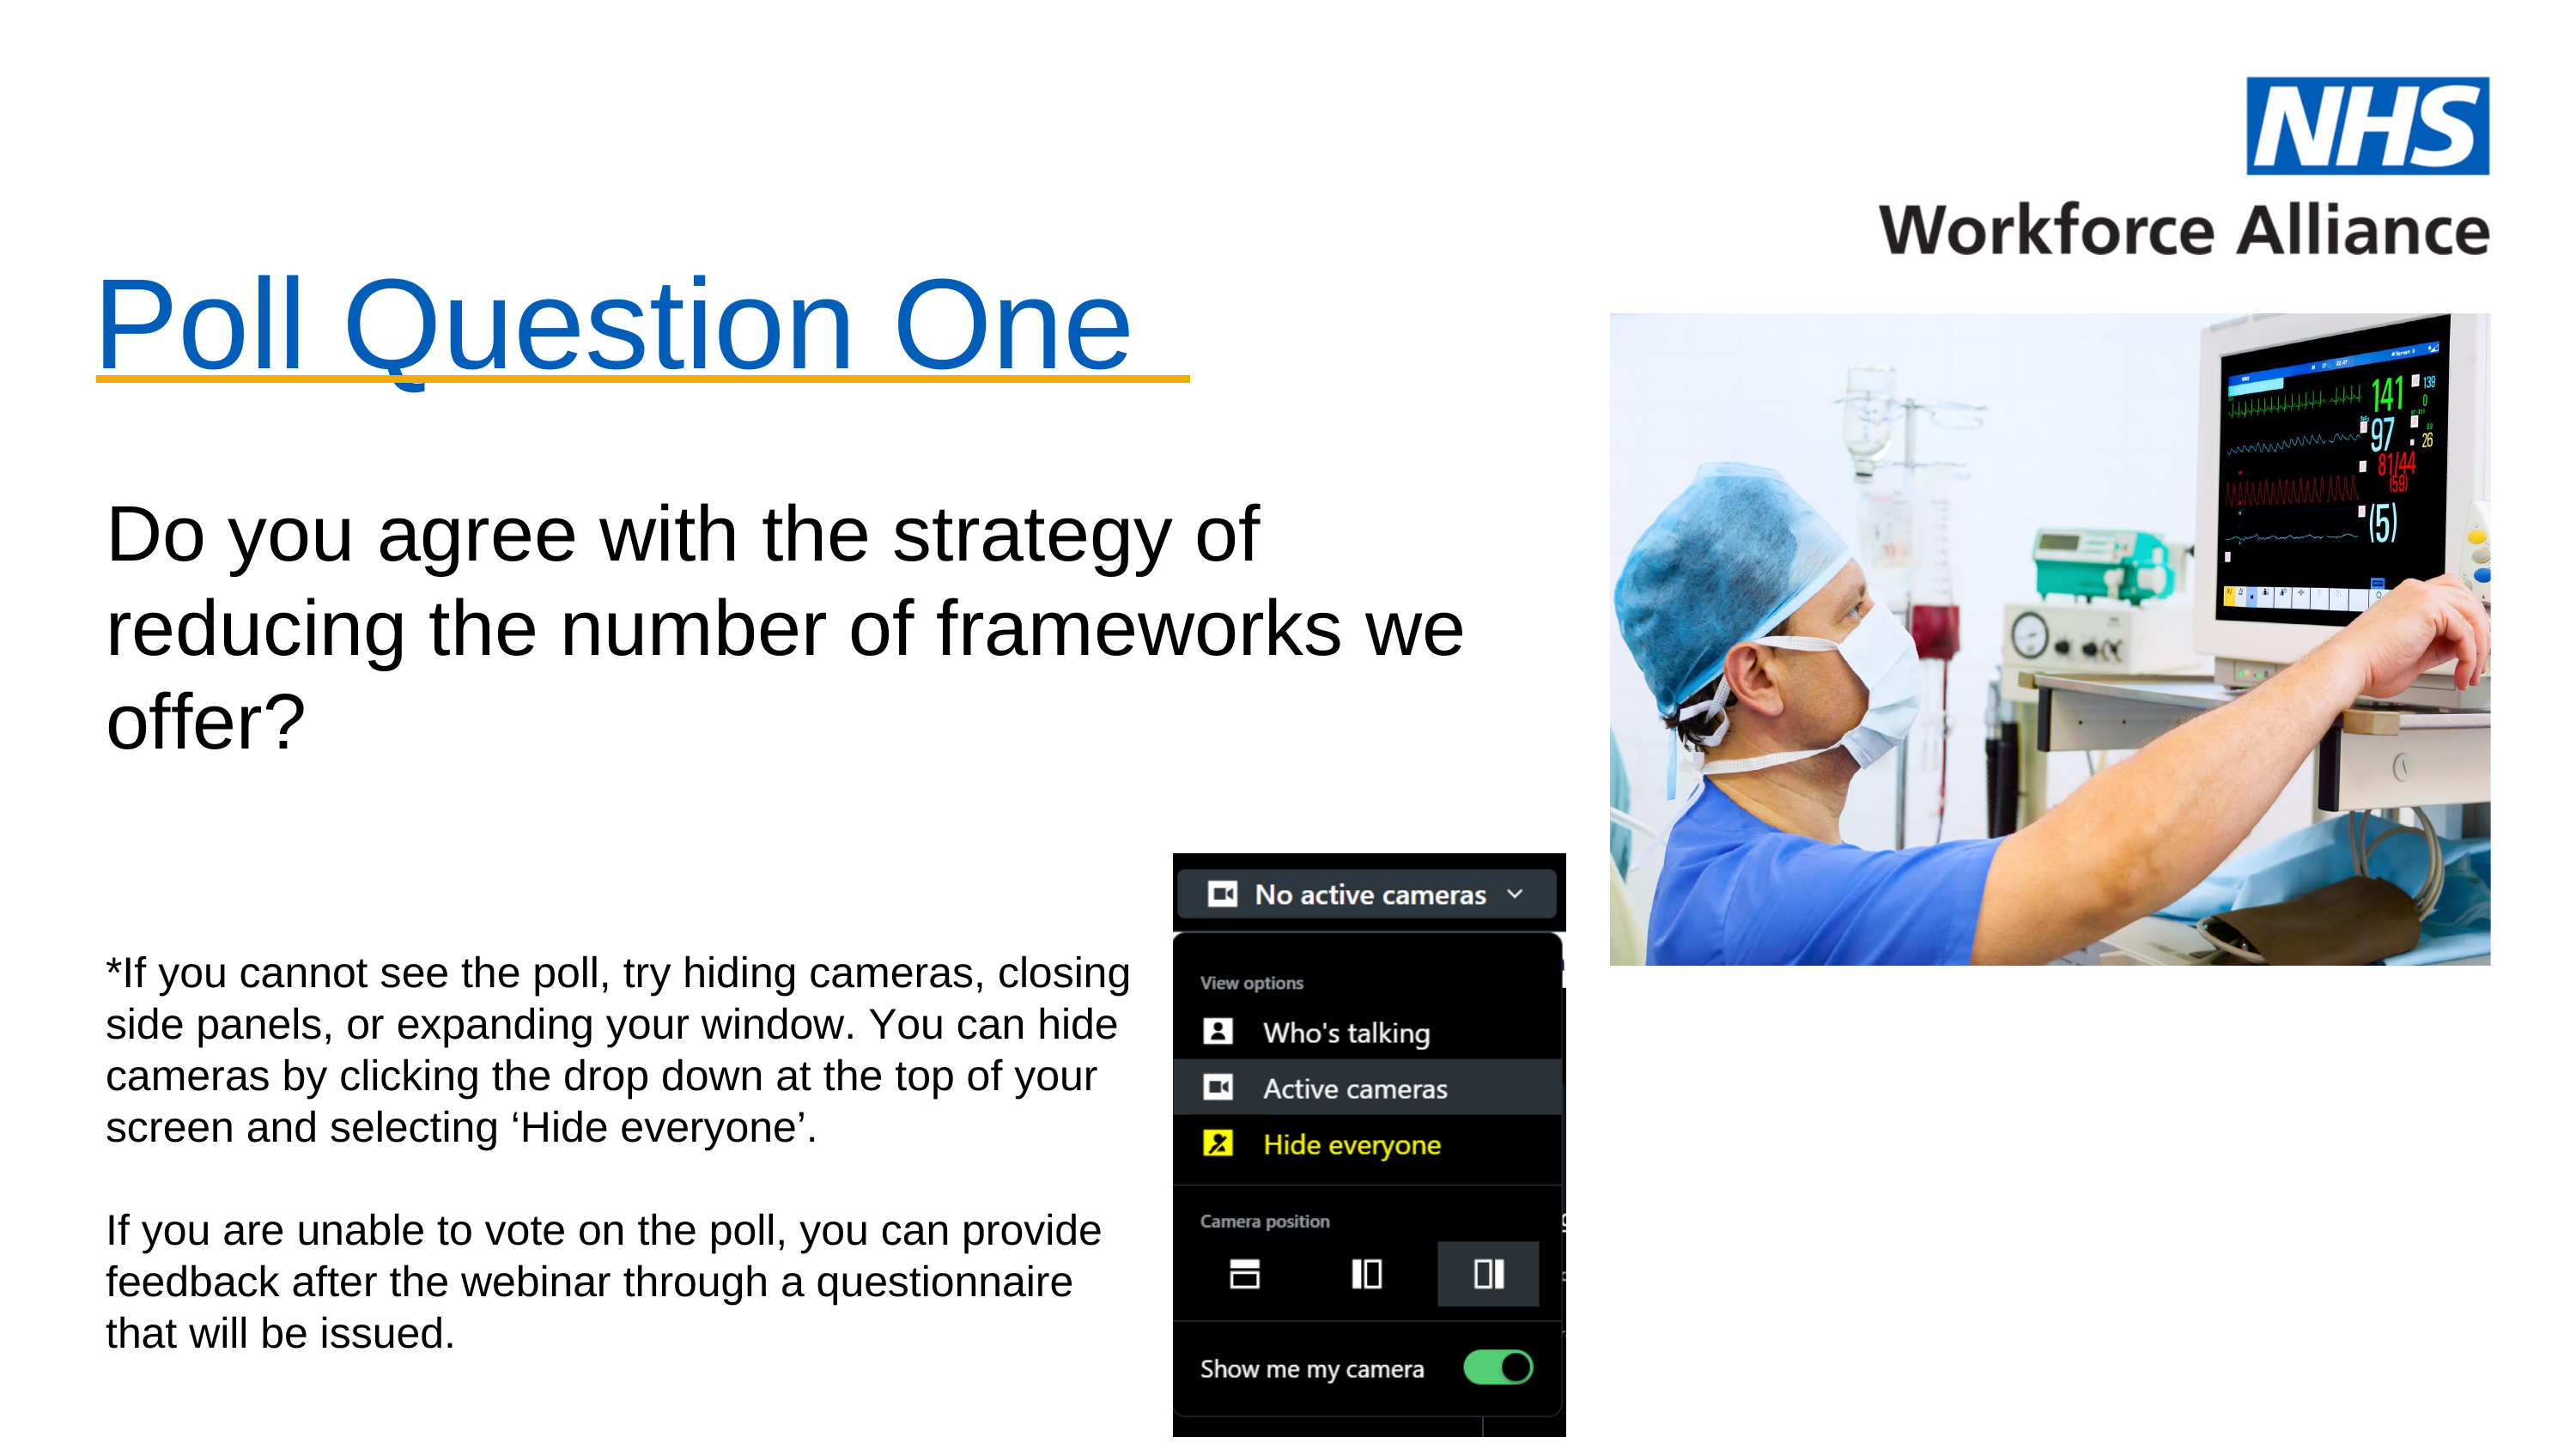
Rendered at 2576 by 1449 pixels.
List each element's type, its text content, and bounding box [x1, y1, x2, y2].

text_box Poll Question One [93, 218, 1240, 374]
text_box [1878, 76, 2492, 255]
text_box Do you agree with the strategy of reducing the number of frameworks we offer? [93, 374, 1518, 958]
picture [1173, 853, 1566, 1437]
text_box *If you cannot see the poll, try hiding cameras, closing side panels, or expanding your window. You can hide cameras by clicking the drop down at the top of your screen and selecting ‘Hide everyone’. If you are unable to vote on the poll, you can provide feedback after the webinar through a questionnaire that will be issued. [93, 931, 1151, 1391]
text_box [1610, 313, 2491, 966]
